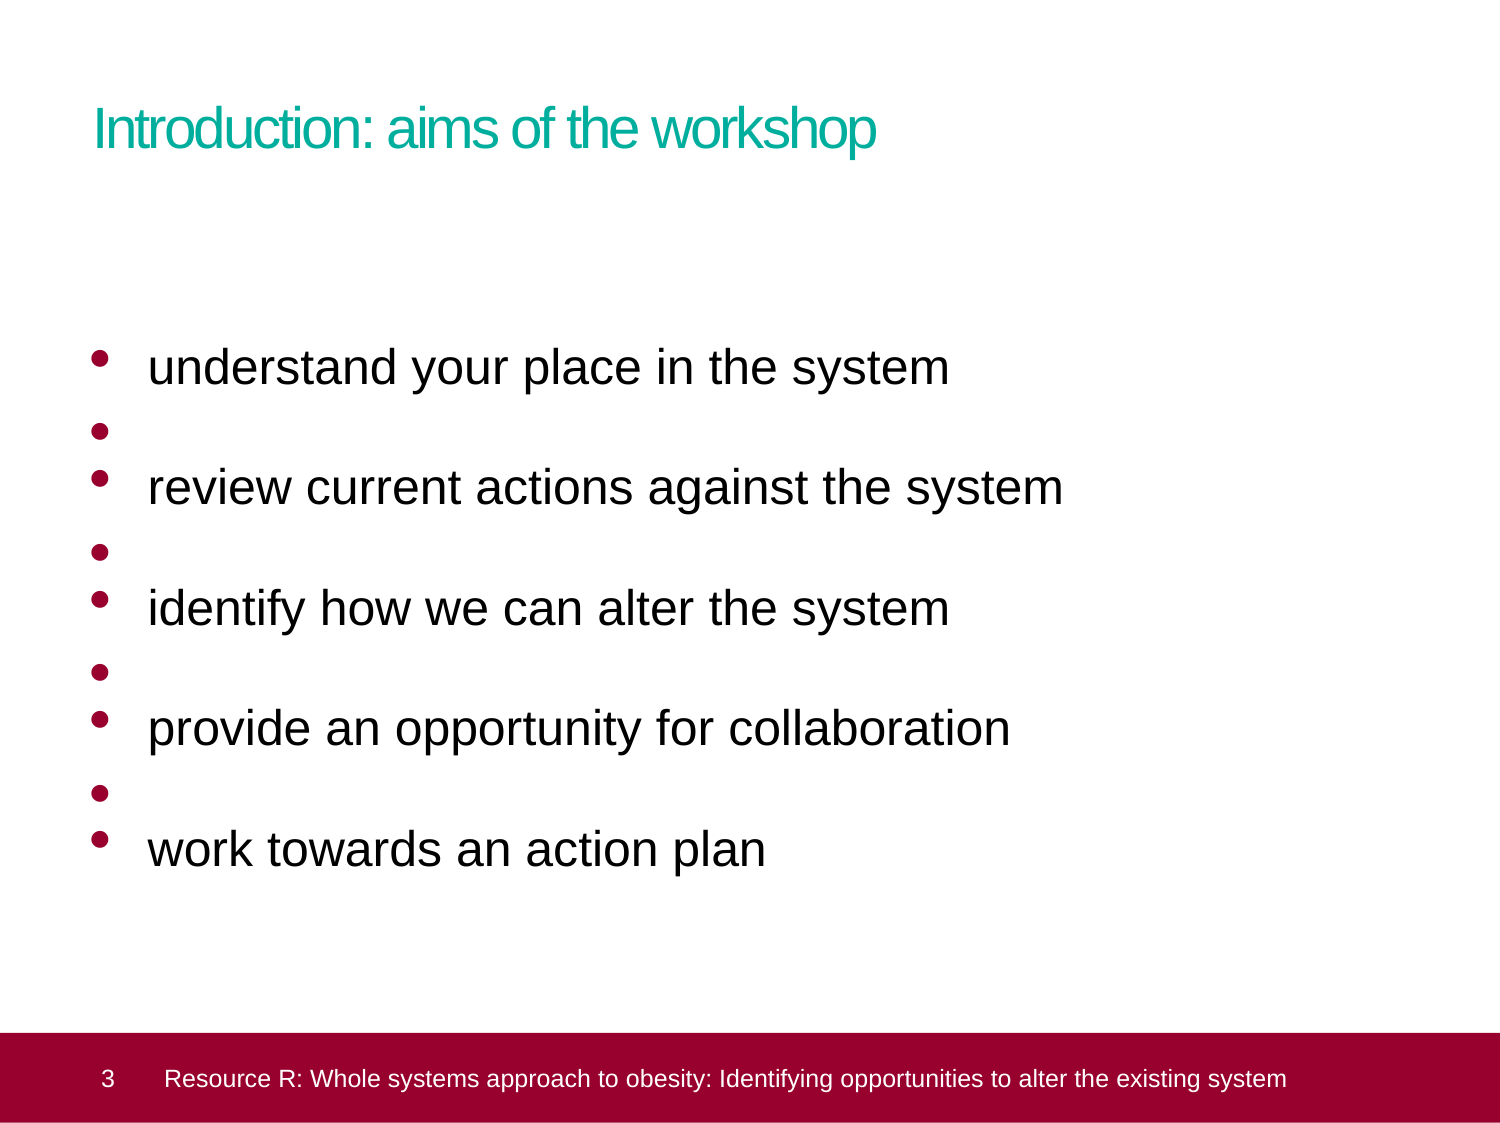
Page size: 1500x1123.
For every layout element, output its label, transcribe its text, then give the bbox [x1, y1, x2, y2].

text_box understand your place in the system review current actions against the system identify how we can alter the system provide an opportunity for collaboration work towards an action plan [76, 203, 1482, 973]
title Introduction: aims of the workshop [92, 89, 1410, 196]
text_box [0, 1032, 1500, 1123]
text_box Resource R: Whole systems approach to obesity: Identifying opportunities to alter the existing system [135, 1042, 1456, 1113]
